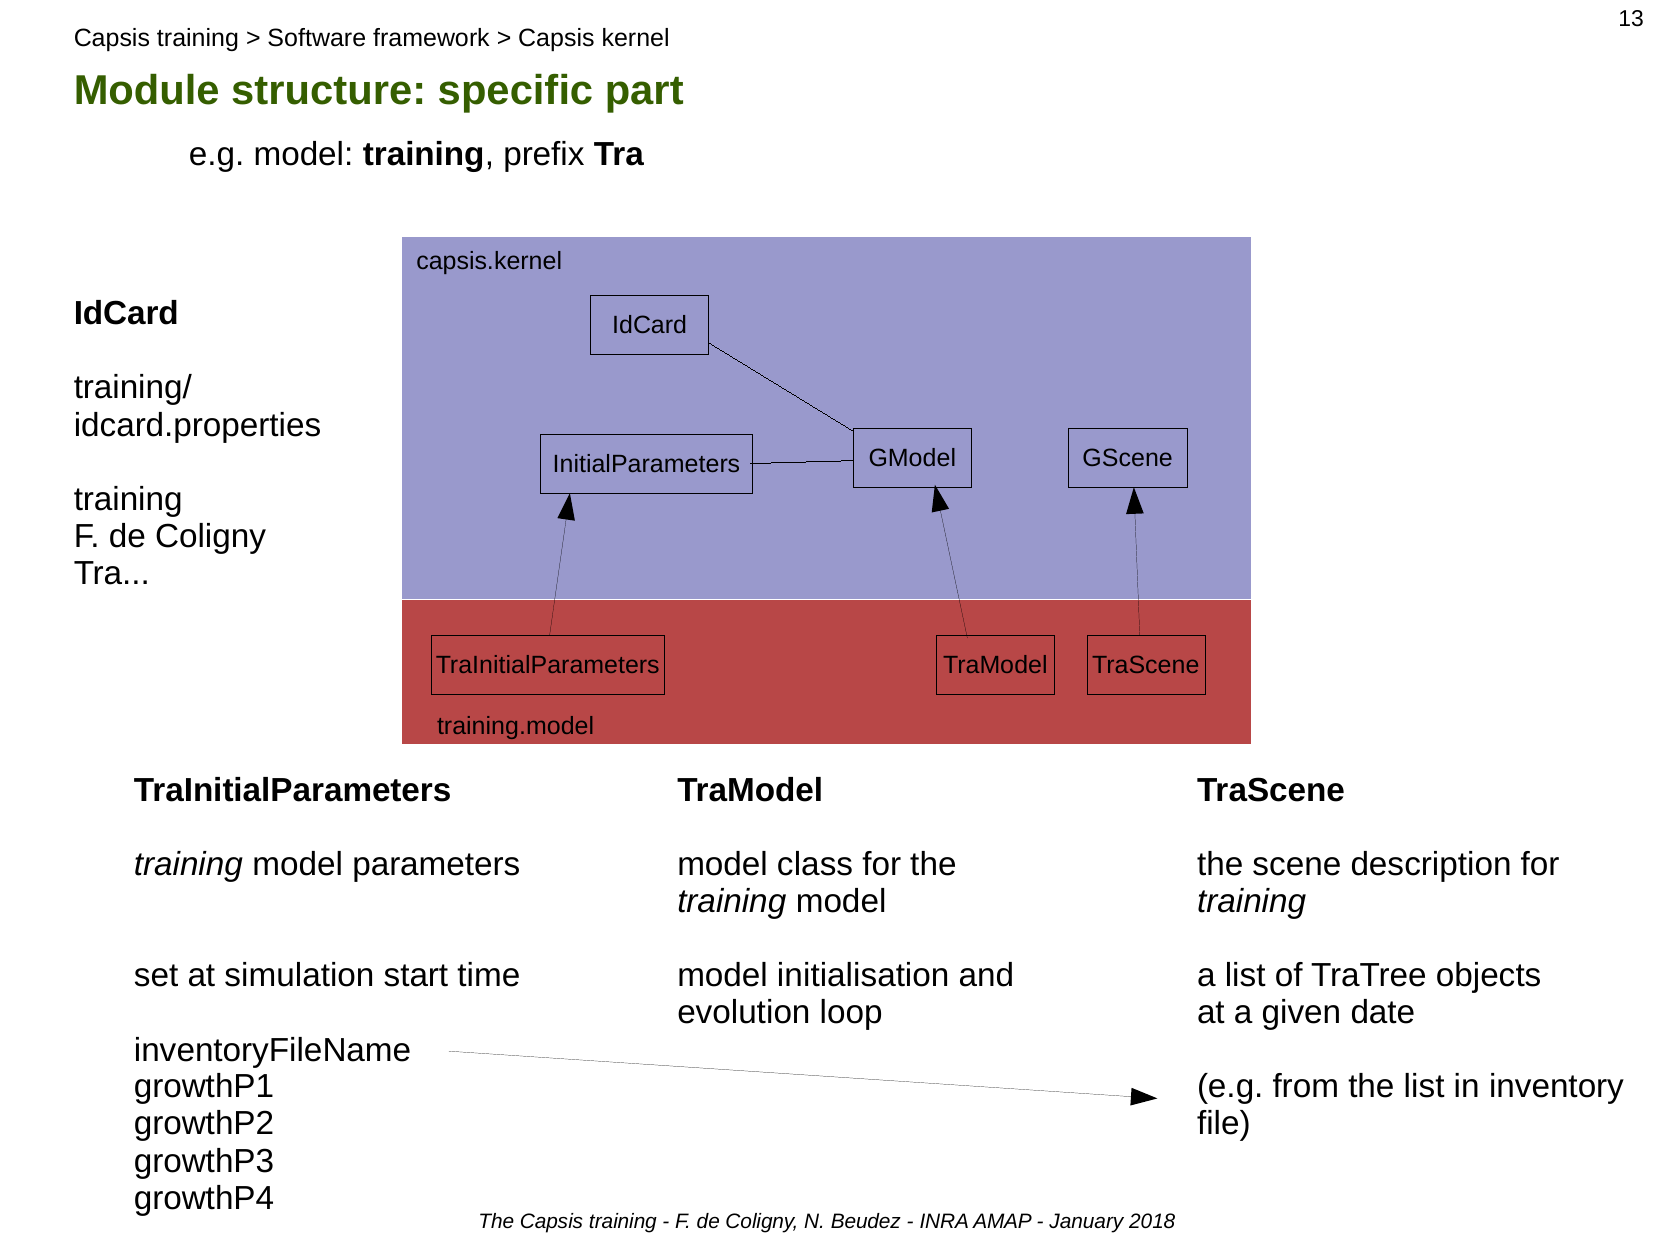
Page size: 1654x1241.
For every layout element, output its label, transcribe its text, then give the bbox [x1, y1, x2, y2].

text_box TraInitialParameters [431, 635, 665, 695]
text_box TraScene [1087, 635, 1206, 695]
text_box e.g. model: training, prefix Tra [174, 128, 774, 181]
text_box TraModel model class for the training model model initialisation and evolution loop [662, 764, 1065, 1080]
text_box capsis.kernel [401, 239, 733, 283]
text_box TraScene the scene description for training a list of TraTree objects at a given date (e.g. from the list in inventory file) [1182, 764, 1654, 1201]
text_box GModel [853, 428, 972, 488]
text_box GScene [1068, 428, 1188, 488]
text_box InitialParameters [540, 434, 753, 494]
text_box The Capsis training - F. de Coligny, N. Beudez - INRA AMAP - January 2018 [0, 1201, 1654, 1241]
text_box Capsis training > Software framework > Capsis kernel [59, 16, 1004, 59]
text_box training.model [422, 704, 759, 748]
text_box Module structure: specific part [59, 59, 1016, 121]
text_box TraModel [936, 635, 1055, 695]
text_box TraInitialParameters training model parameters set at simulation start time inventoryFileName growthP1 growthP2 growthP3 growthP4 [119, 764, 639, 1201]
text_box [401, 236, 1252, 745]
text_box IdCard [590, 295, 709, 355]
text_box IdCard training/ idcard.properties training F. de Coligny Tra... [59, 287, 363, 640]
